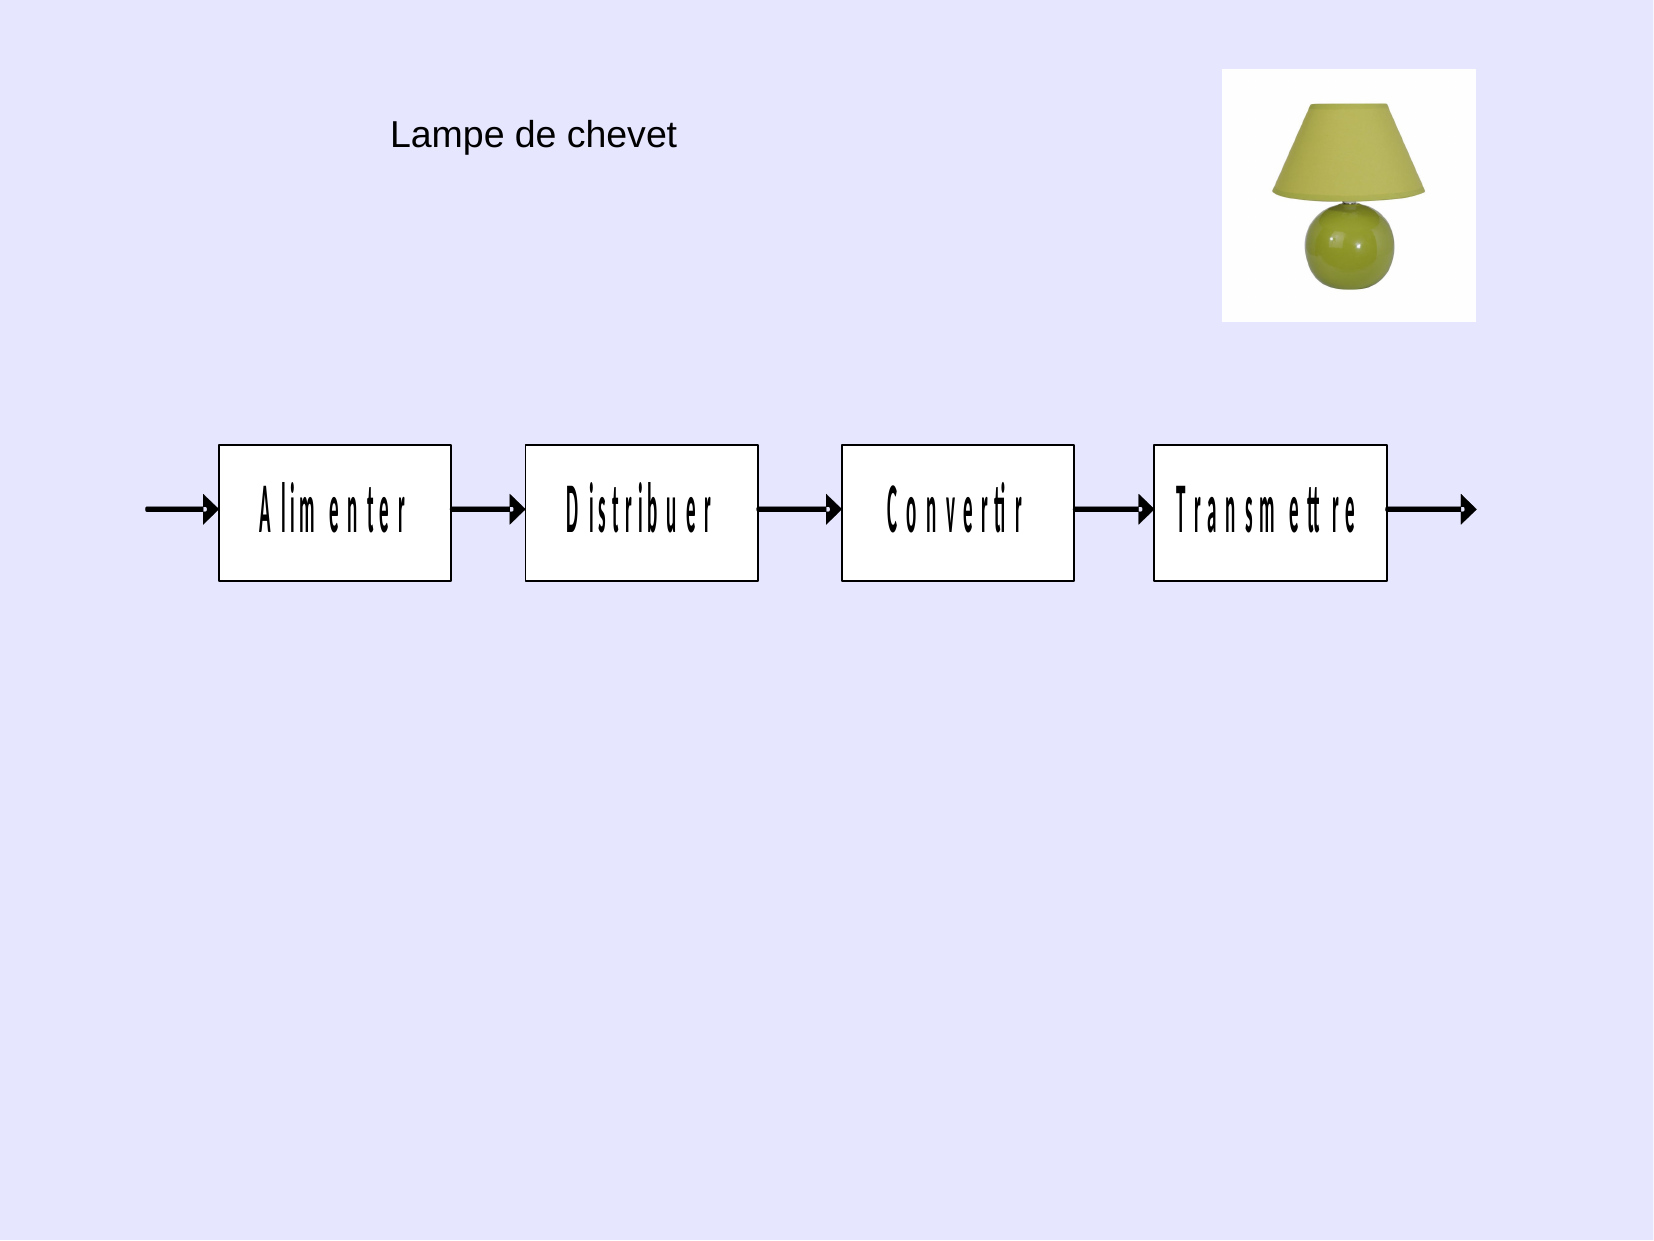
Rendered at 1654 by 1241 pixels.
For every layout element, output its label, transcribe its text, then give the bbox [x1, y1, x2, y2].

picture [1222, 69, 1476, 323]
text_box Lampe de chevet [375, 106, 1222, 164]
picture [145, 442, 1478, 584]
